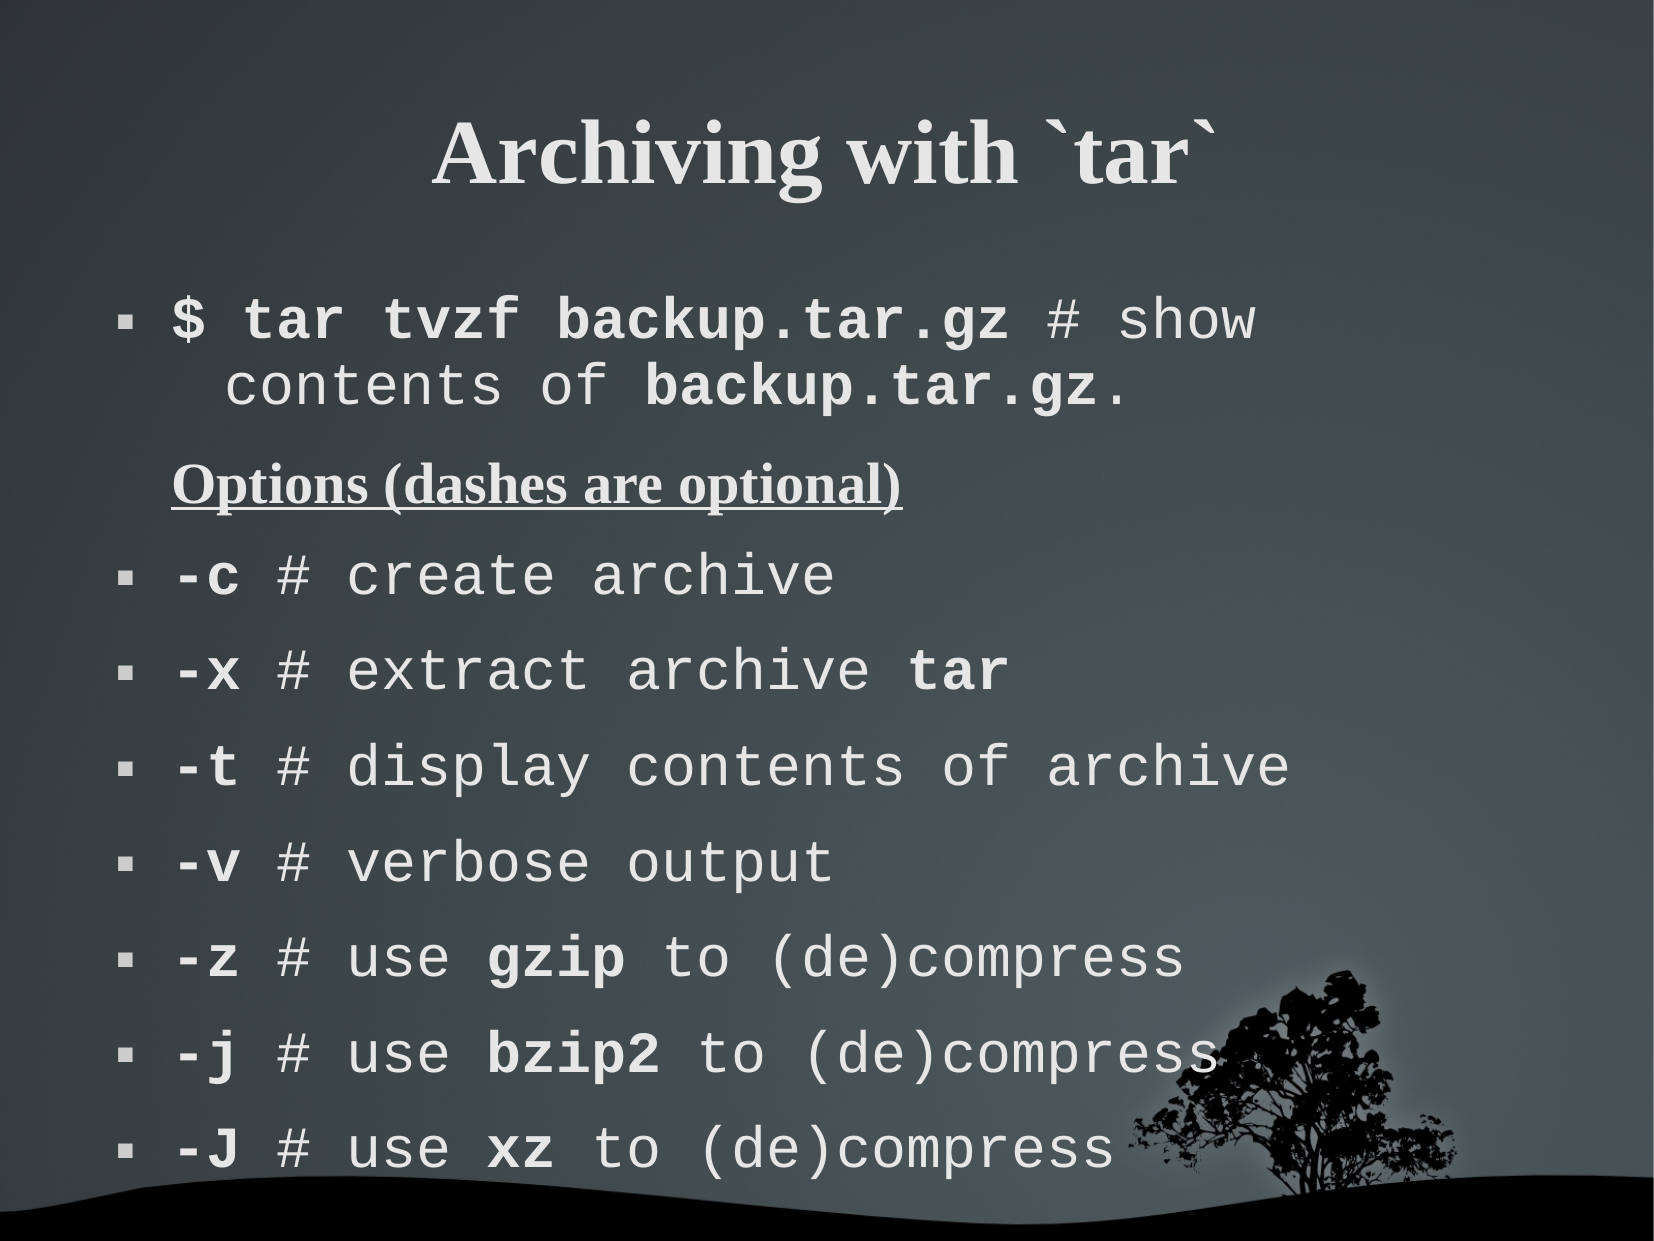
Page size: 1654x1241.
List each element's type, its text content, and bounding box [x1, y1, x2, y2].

list $ tar tvzf backup.tar.gz # show contents of backup.tar.gz. Options (dashes are optional) -c # create archive -x # extract archive tar -t # display contents of archive -v # verbose output -z # use gzip to (de)compress -j # use bzip2 to (de)compress -J # use xz to (de)compress [82, 290, 1571, 1186]
picture [0, 0, 1654, 1241]
title Archiving with `tar` [82, 49, 1571, 257]
